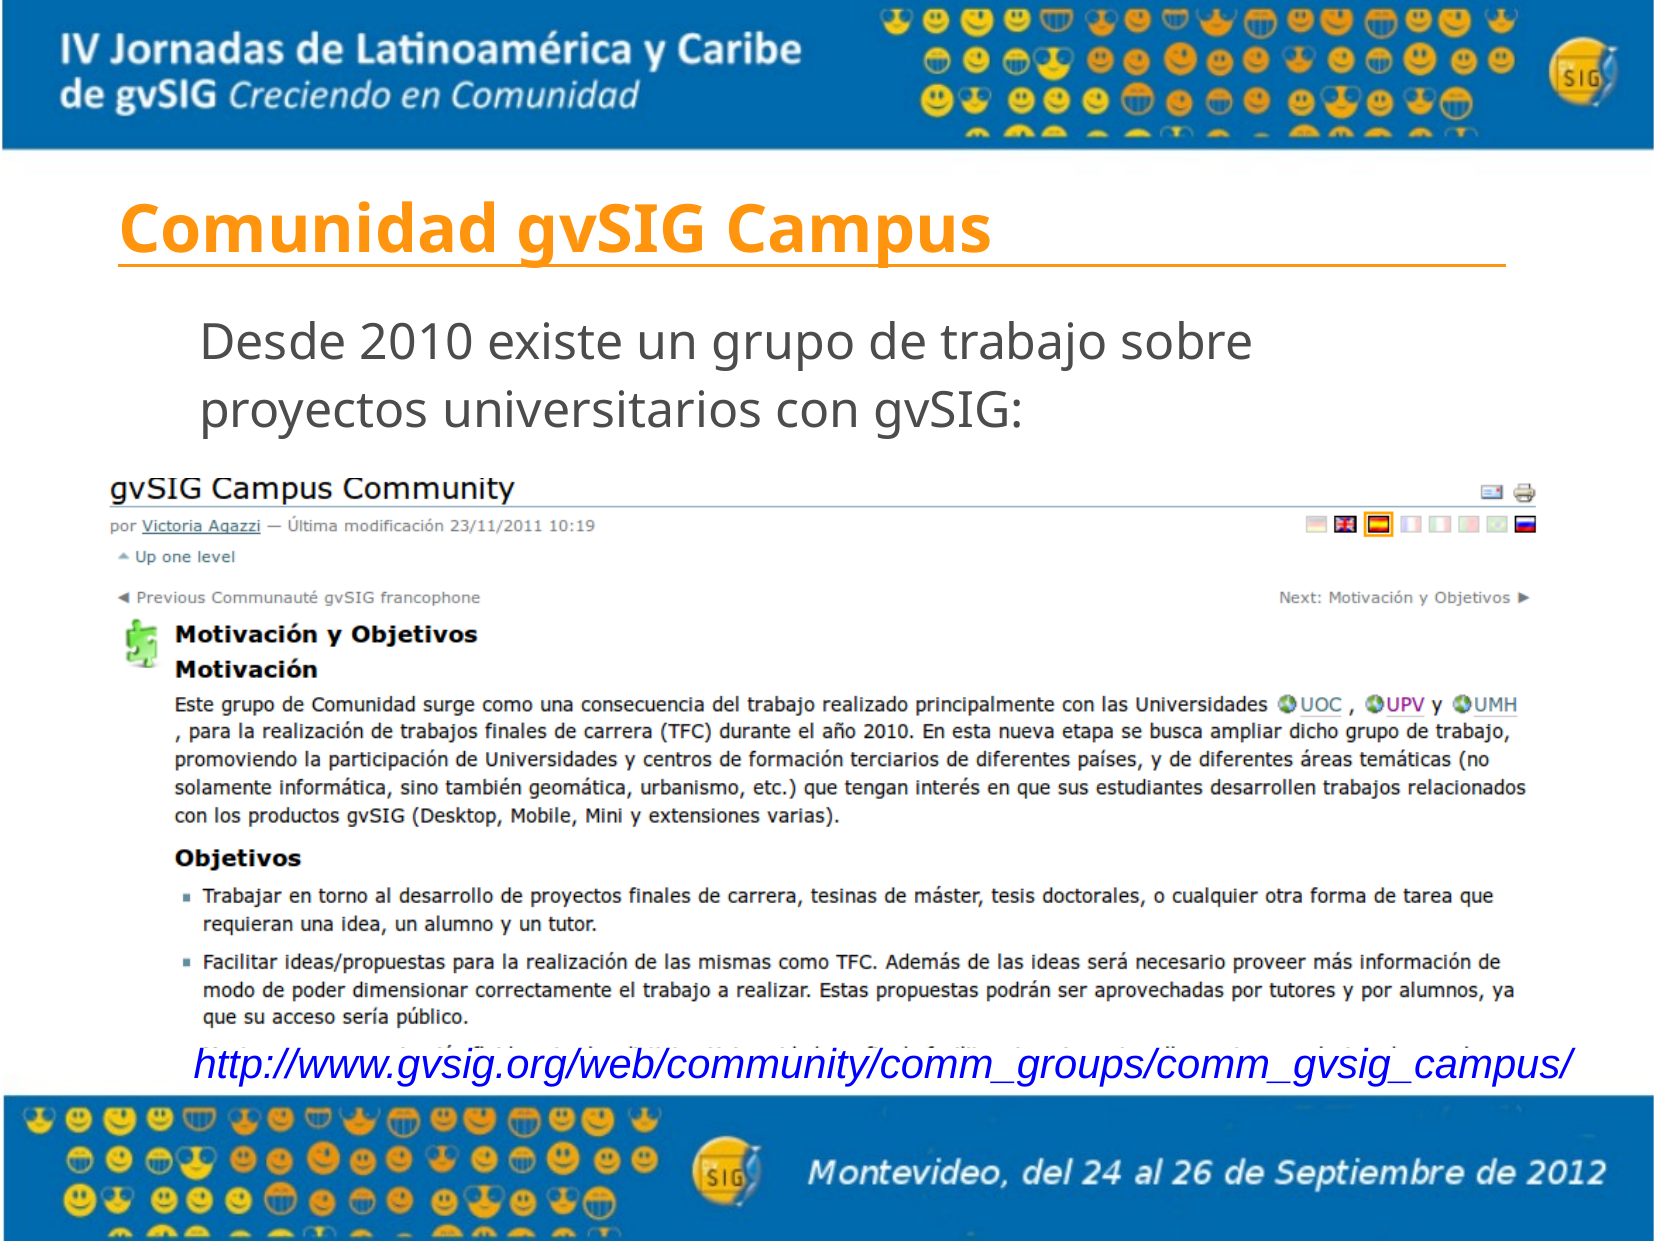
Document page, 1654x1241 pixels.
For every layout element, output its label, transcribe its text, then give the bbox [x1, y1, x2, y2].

title Comunidad gvSIG Campus [118, 187, 1607, 266]
text_box http://www.gvsig.org/web/community/comm_groups/comm_gvsig_campus/ [178, 1033, 1601, 1095]
text_box Desde 2010 existe un grupo de trabajo sobre proyectos universitarios con gvSIG: [199, 315, 1461, 433]
picture [1, 0, 1654, 1241]
